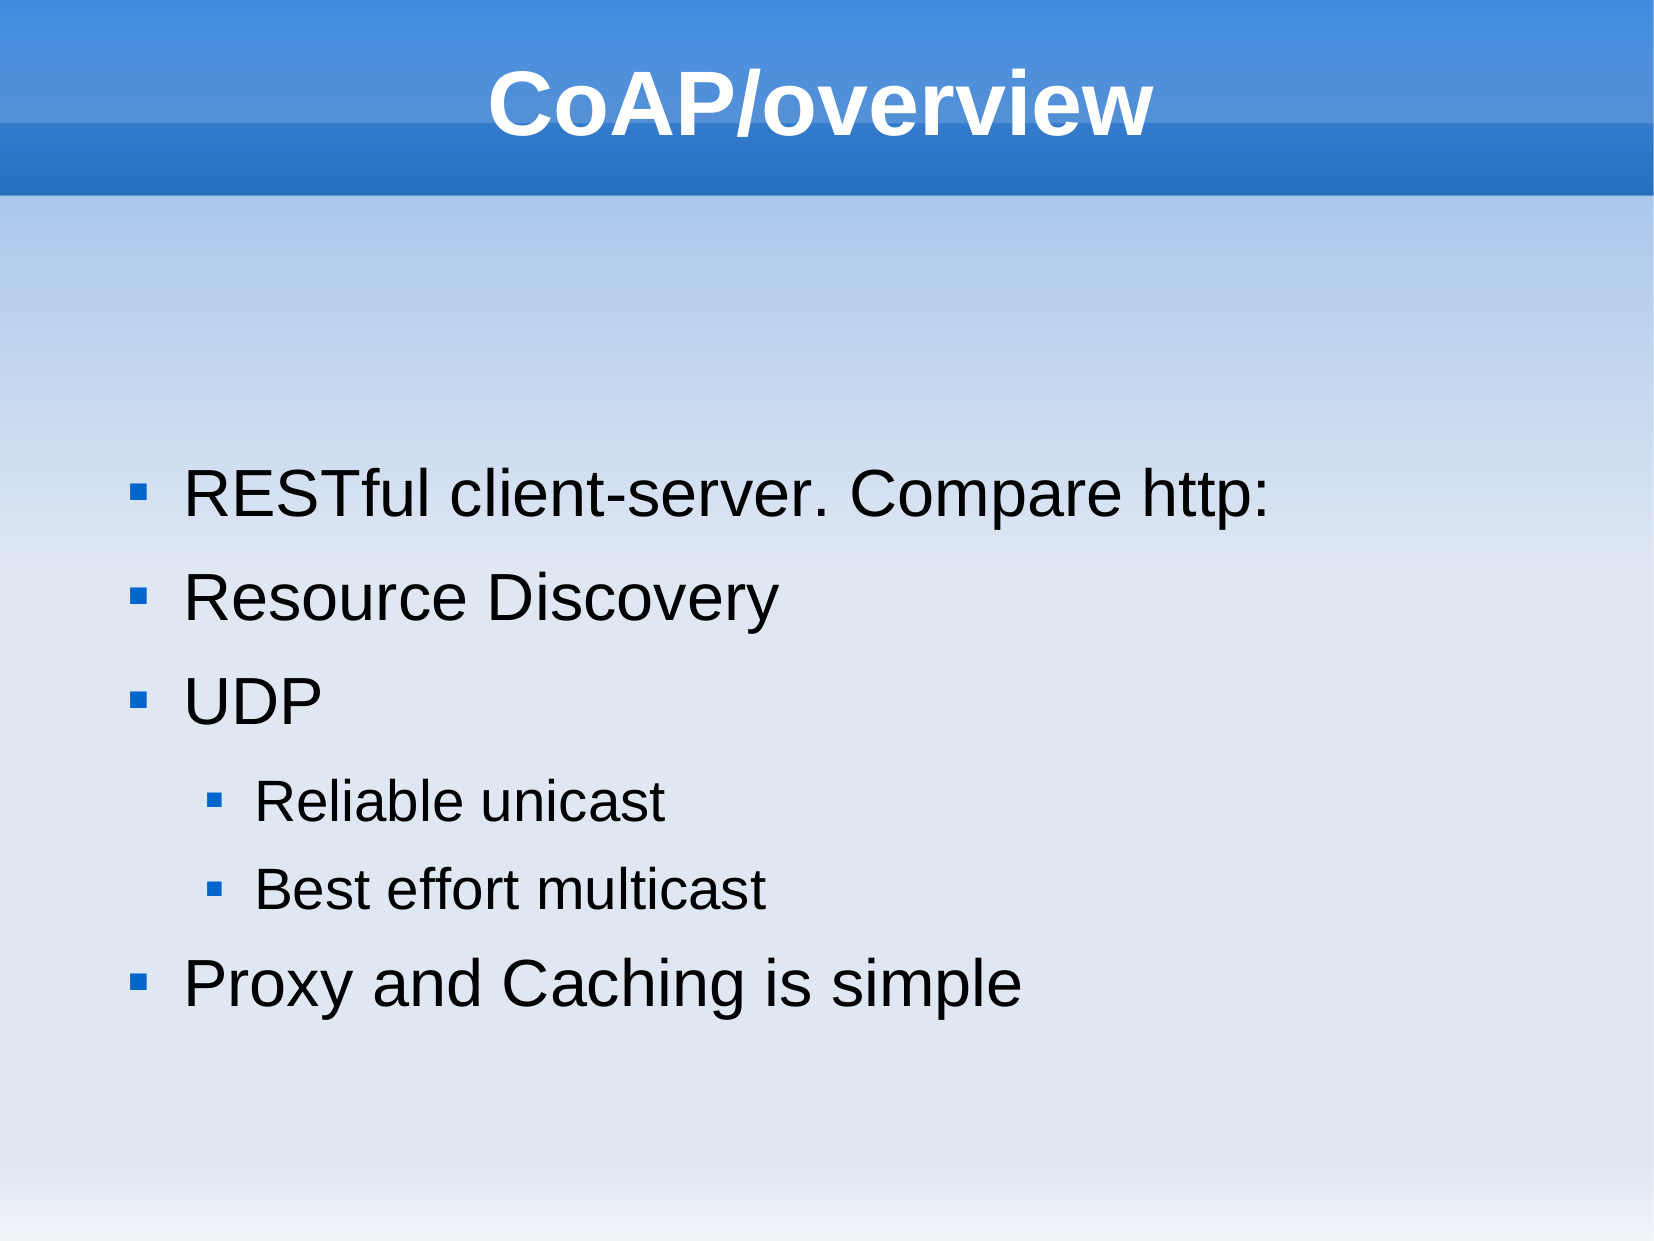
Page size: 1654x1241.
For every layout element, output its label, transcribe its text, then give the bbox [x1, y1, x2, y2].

list RESTful client-server. Compare http: Resource Discovery UDP Reliable unicast Best effort multicast Proxy and Caching is simple [112, 247, 1601, 1126]
picture [0, 0, 1654, 1241]
title CoAP/overview [76, 0, 1565, 208]
